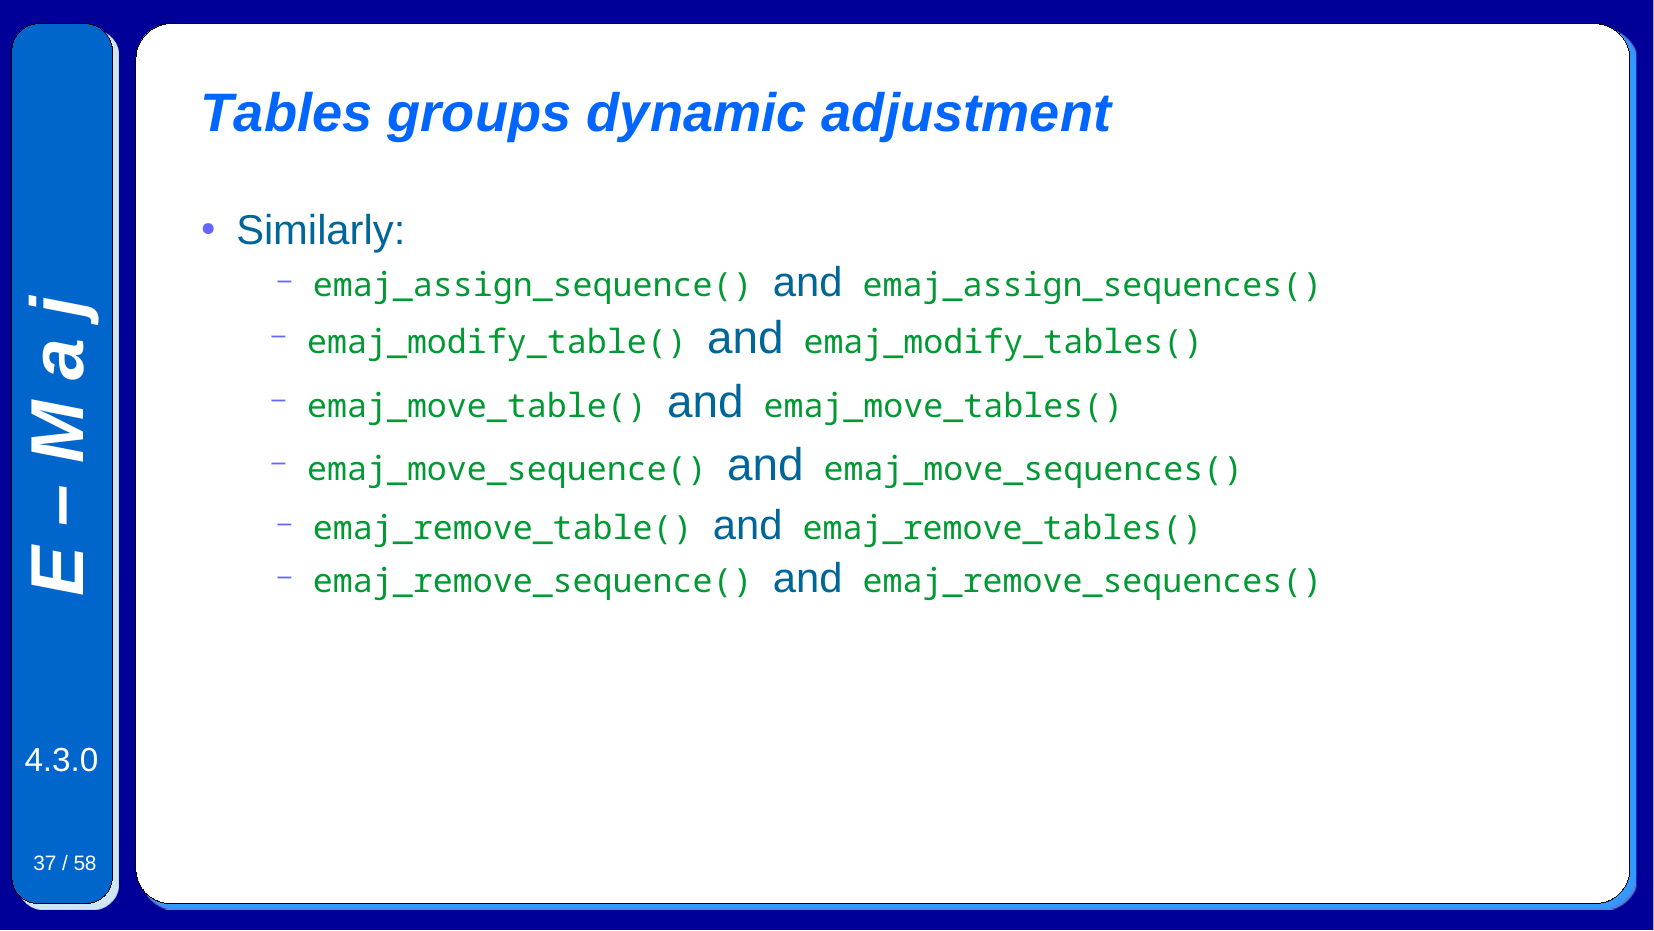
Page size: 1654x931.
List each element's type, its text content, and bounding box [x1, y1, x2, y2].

title Tables groups dynamic adjustment [200, 34, 1575, 191]
list Similarly: emaj_assign_sequence() and emaj_assign_sequences() emaj_modify_table() and emaj_modify_tables() emaj_move_table() and emaj_move_tables() emaj_move_sequence() and emaj_move_sequences() emaj_remove_table() and emaj_remove_tables() emaj_remove_sequence() and emaj_remove_sequences() [177, 206, 1587, 829]
